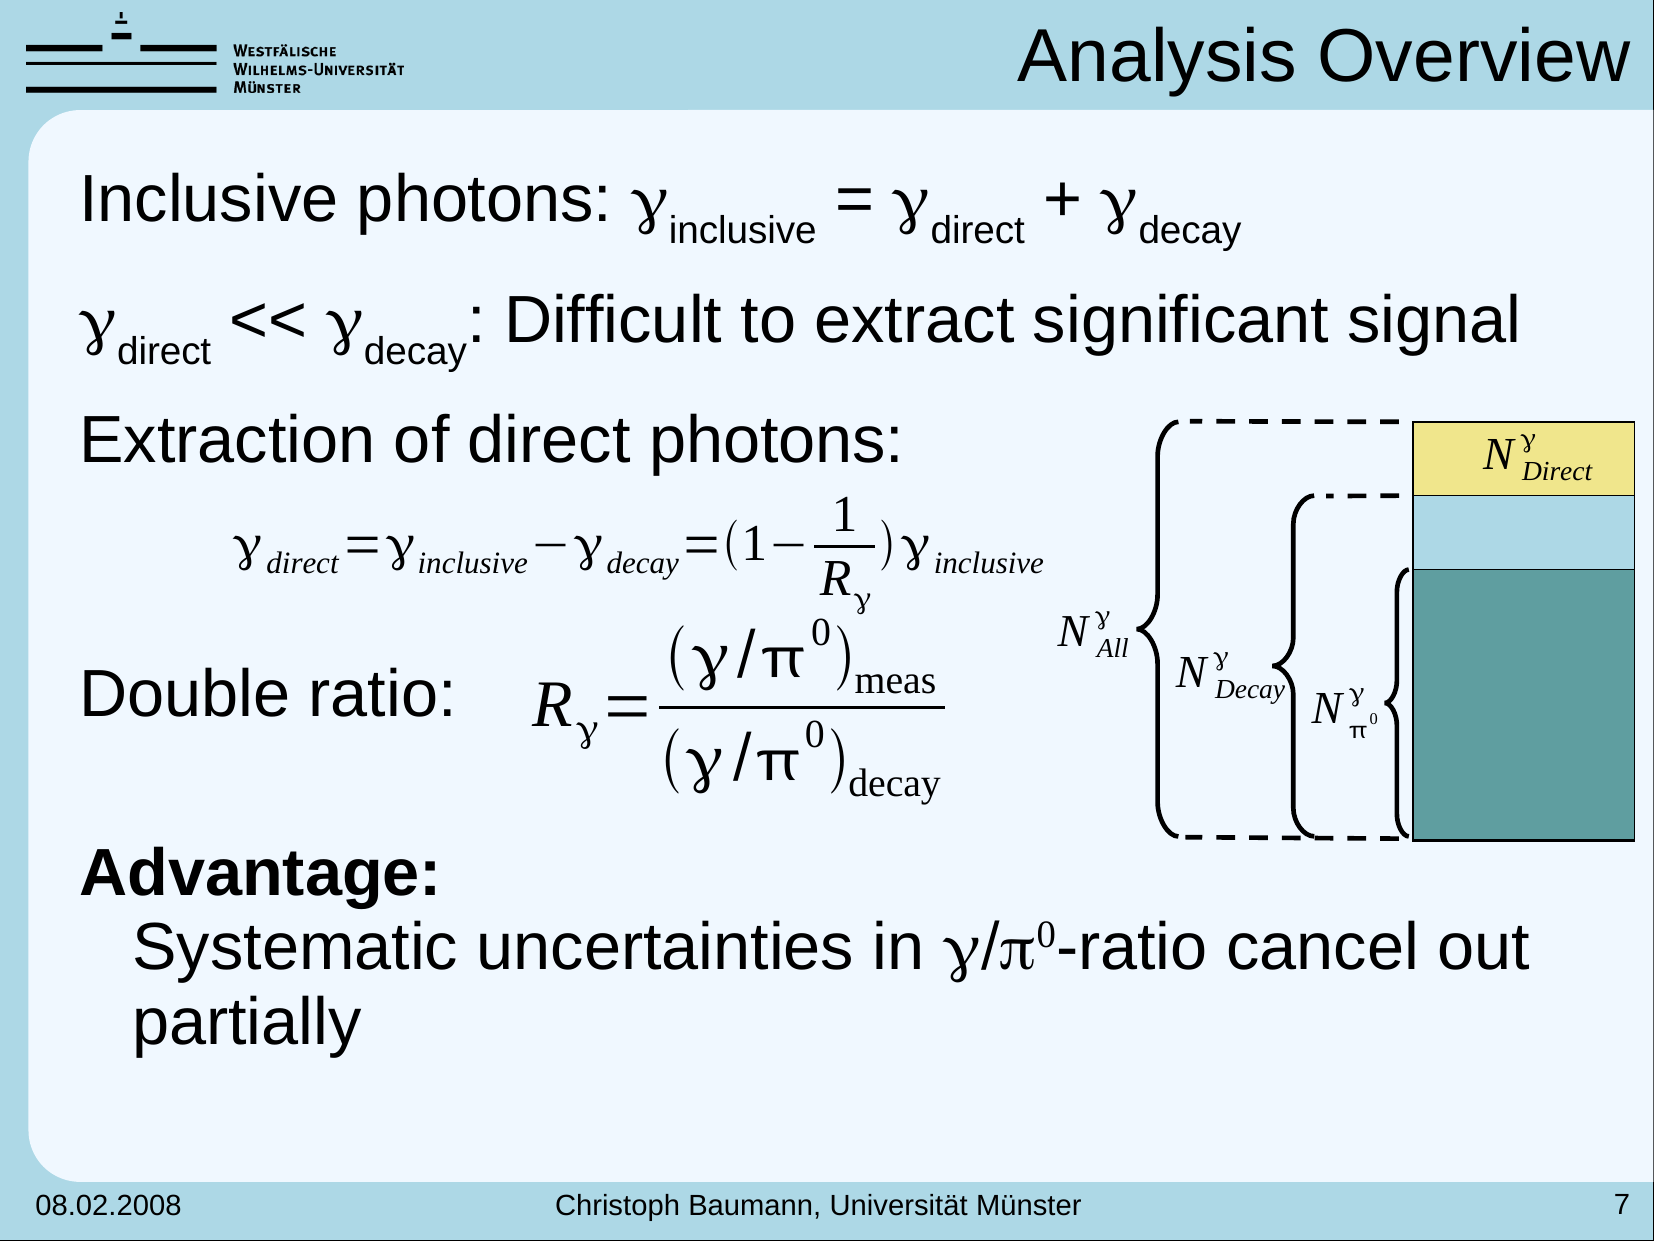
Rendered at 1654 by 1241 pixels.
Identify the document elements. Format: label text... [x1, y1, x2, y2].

chart [1302, 676, 1384, 746]
picture [26, 12, 404, 93]
title Analysis Overview [435, 12, 1631, 98]
chart [227, 484, 1136, 806]
list Inclusive photons: ginclusive = gdirect + gdecay gdirect << gdecay: Difficult to extract significant signal Extraction of direct photons: Double ratio: Advantage: Systematic uncertainties in g/p0-ratio cancel out partially [61, 161, 1640, 1152]
text_box [1412, 421, 1635, 841]
chart [1166, 640, 1292, 706]
chart [1473, 422, 1599, 488]
